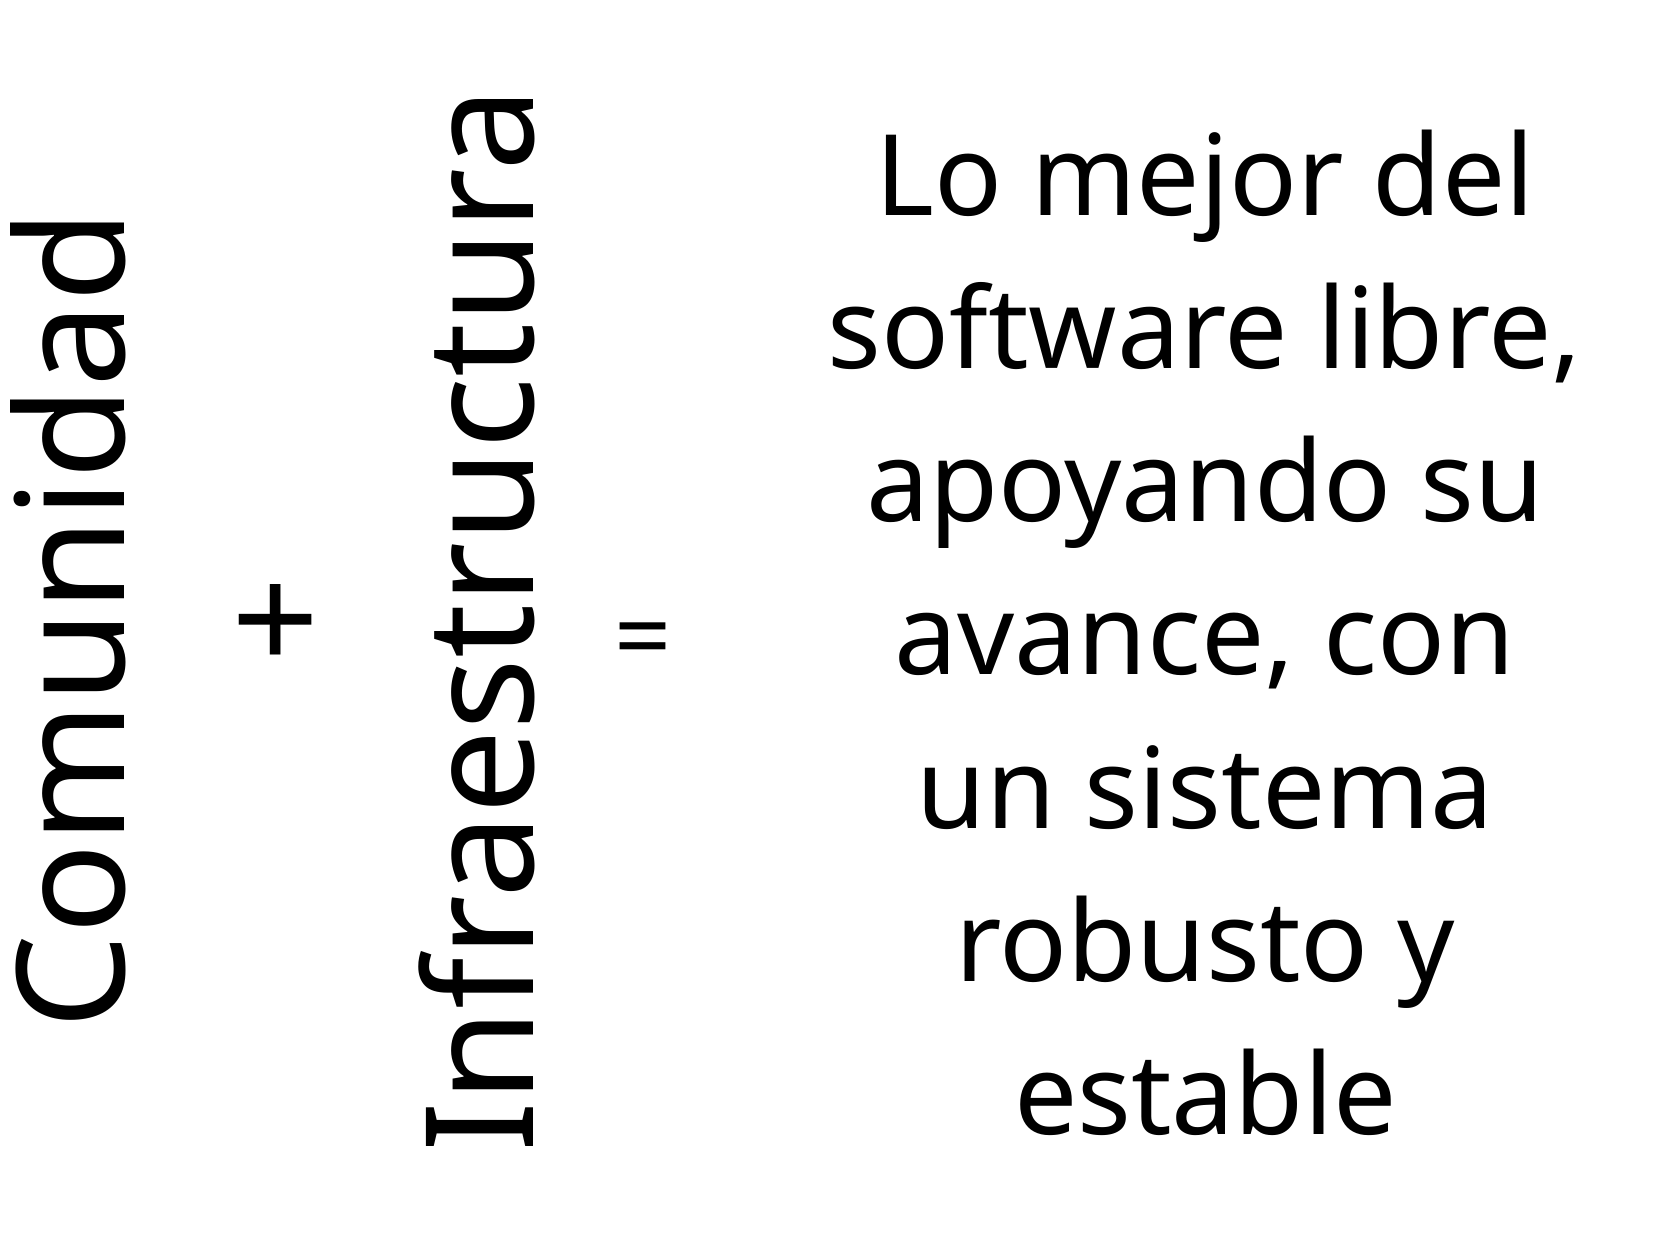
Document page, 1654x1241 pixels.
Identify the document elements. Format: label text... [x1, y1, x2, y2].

text_box Lo mejor del software libre, apoyando su avance, con un sistema robusto y estable [813, 87, 1601, 1151]
title Comunidad + Infraestructura [8, 20, 533, 1221]
text_box = [600, 556, 714, 688]
